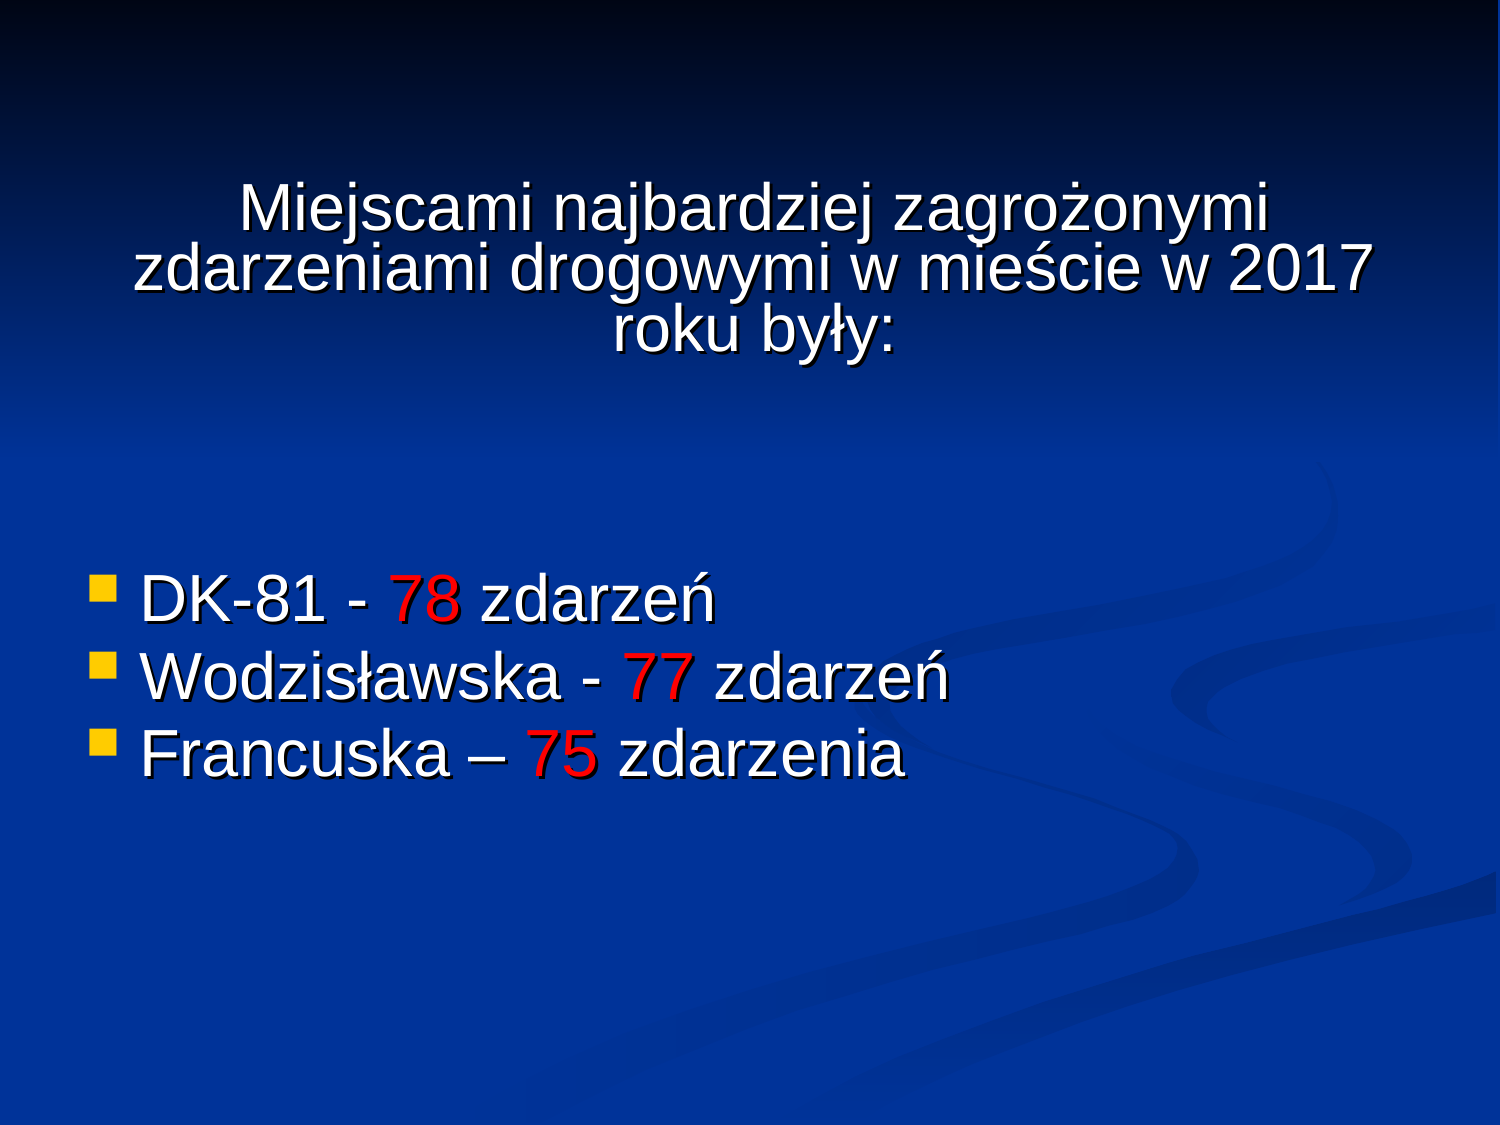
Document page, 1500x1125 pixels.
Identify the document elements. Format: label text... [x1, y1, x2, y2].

title Miejscami najbardziej zagrożonymi zdarzeniami drogowymi w mieście w 2017 roku były: [80, 94, 1430, 330]
list DK-81 - 78 zdarzeń Wodzisławska - 77 zdarzeń Francuska – 75 zdarzenia [70, 448, 1420, 934]
